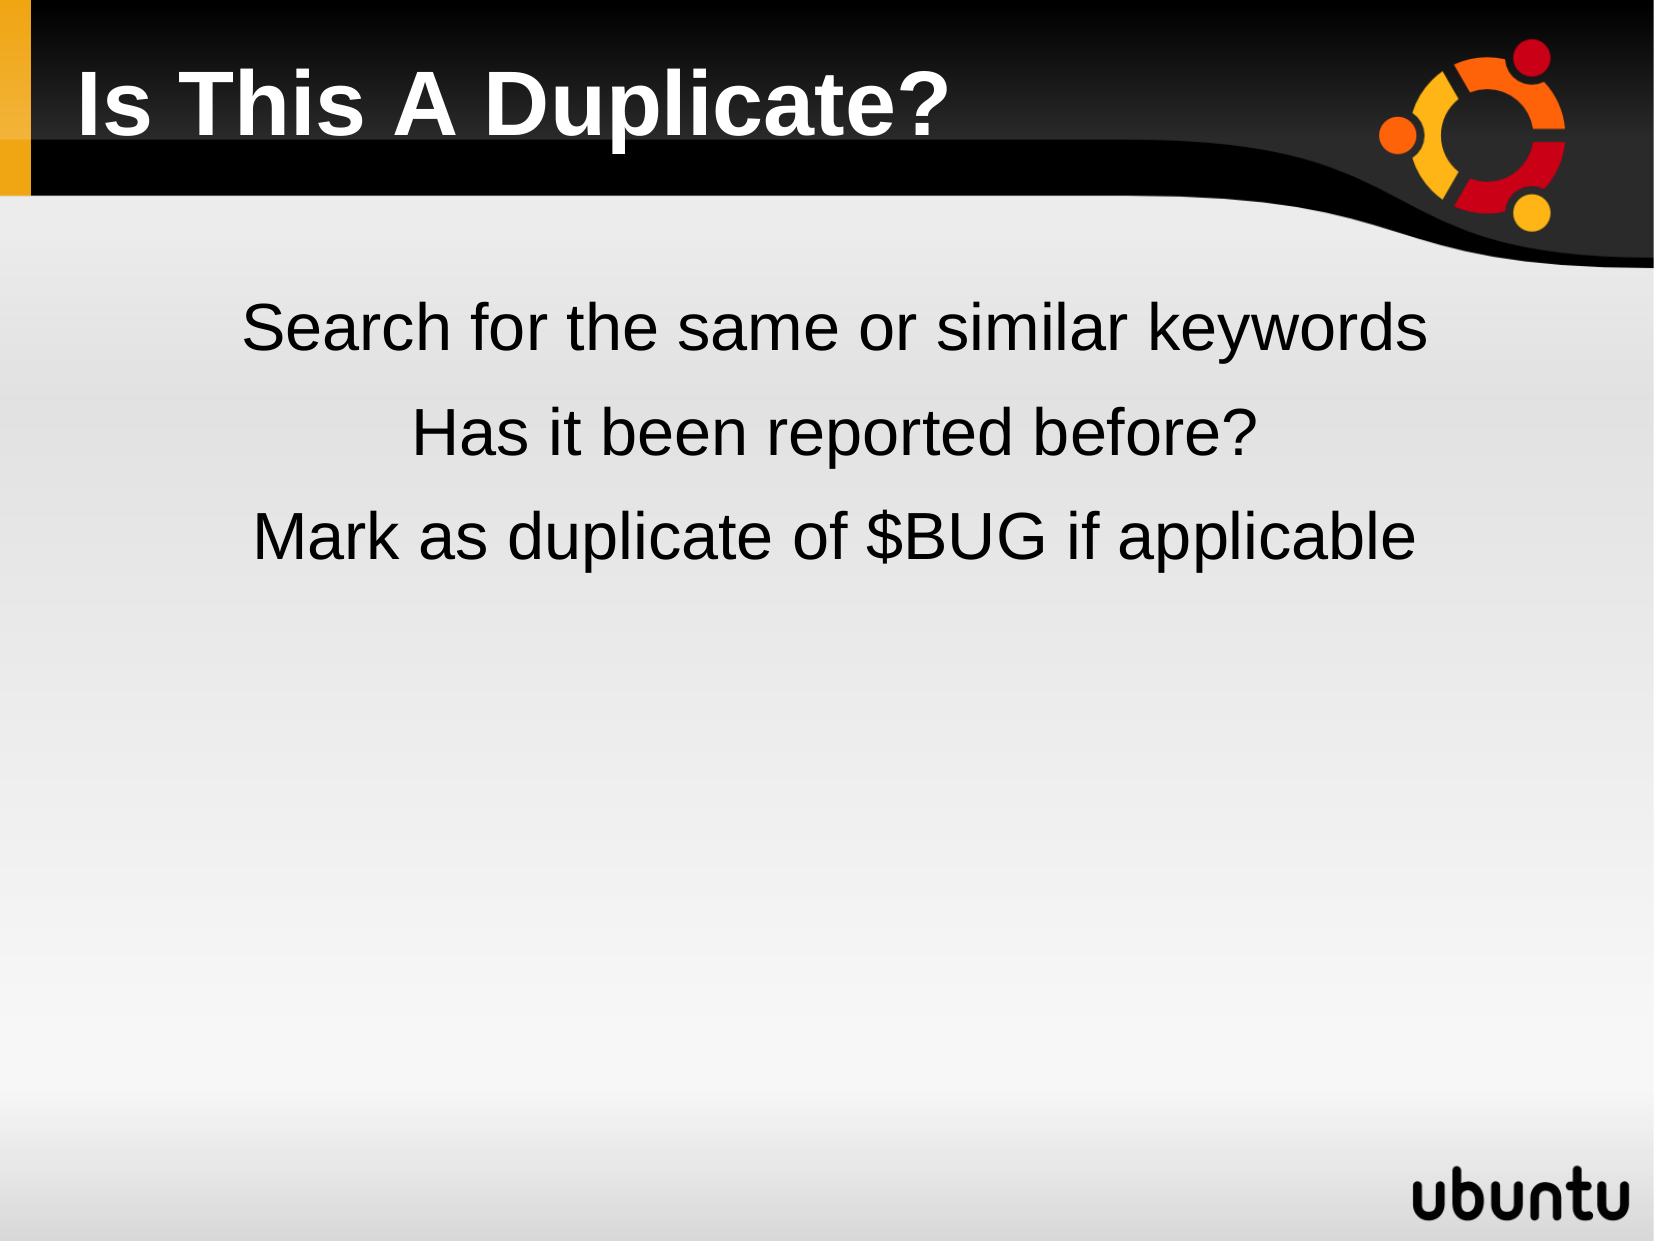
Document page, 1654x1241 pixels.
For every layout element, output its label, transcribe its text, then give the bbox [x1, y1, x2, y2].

list Search for the same or similar keywords Has it been reported before? Mark as duplicate of $BUG if applicable [82, 290, 1571, 1094]
picture [0, 0, 1654, 1241]
title Is This A Duplicate? [76, 7, 1565, 200]
